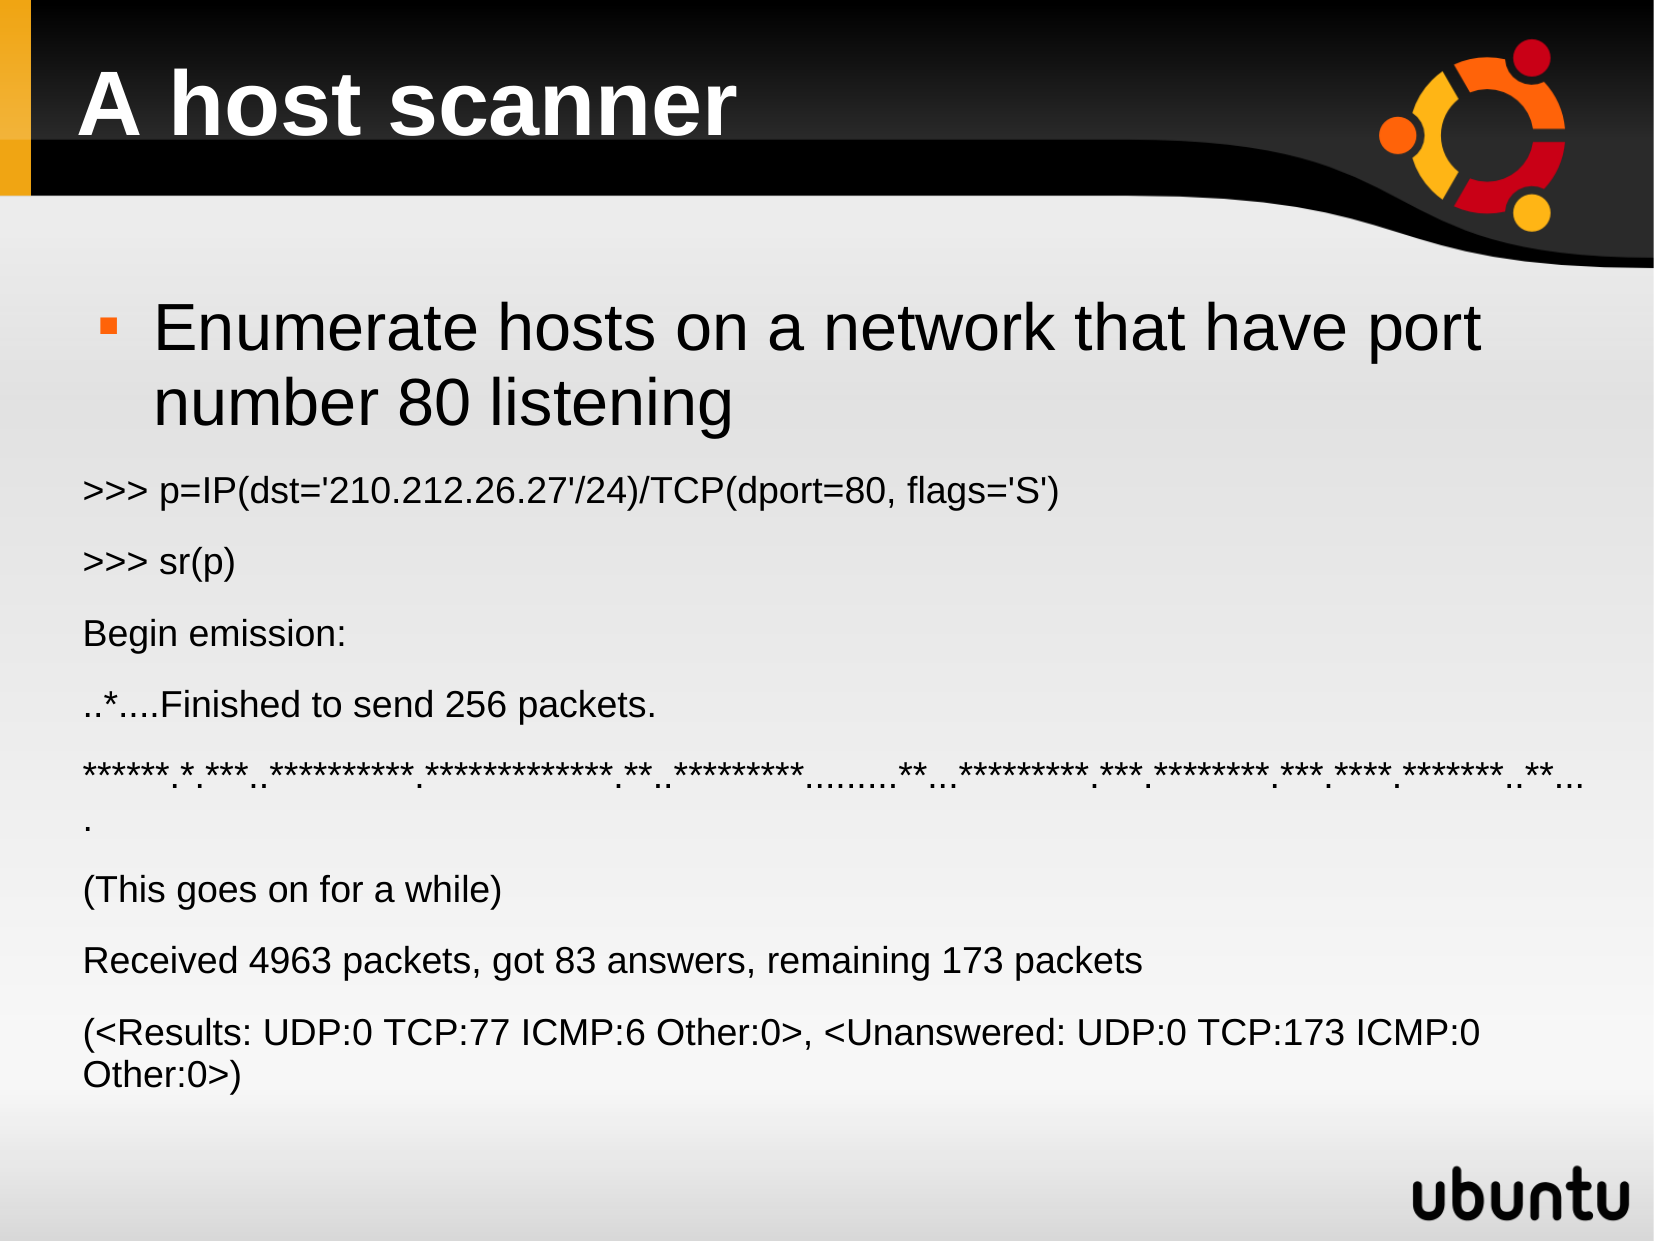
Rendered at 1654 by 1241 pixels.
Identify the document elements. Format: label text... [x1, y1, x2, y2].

list Enumerate hosts on a network that have port number 80 listening >>> p=IP(dst='210.212.26.27'/24)/TCP(dport=80, flags='S') >>> sr(p) Begin emission: ..*....Finished to send 256 packets. ******.*.***..**********.*************.**..*********.........**...*********.***.********.***.****.*******..**.... (This goes on for a while) Received 4963 packets, got 83 answers, remaining 173 packets (<Results: UDP:0 TCP:77 ICMP:6 Other:0>, <Unanswered: UDP:0 TCP:173 ICMP:0 Other:0>) [82, 290, 1595, 1241]
picture [0, 0, 1654, 1241]
title A host scanner [76, 7, 1565, 200]
